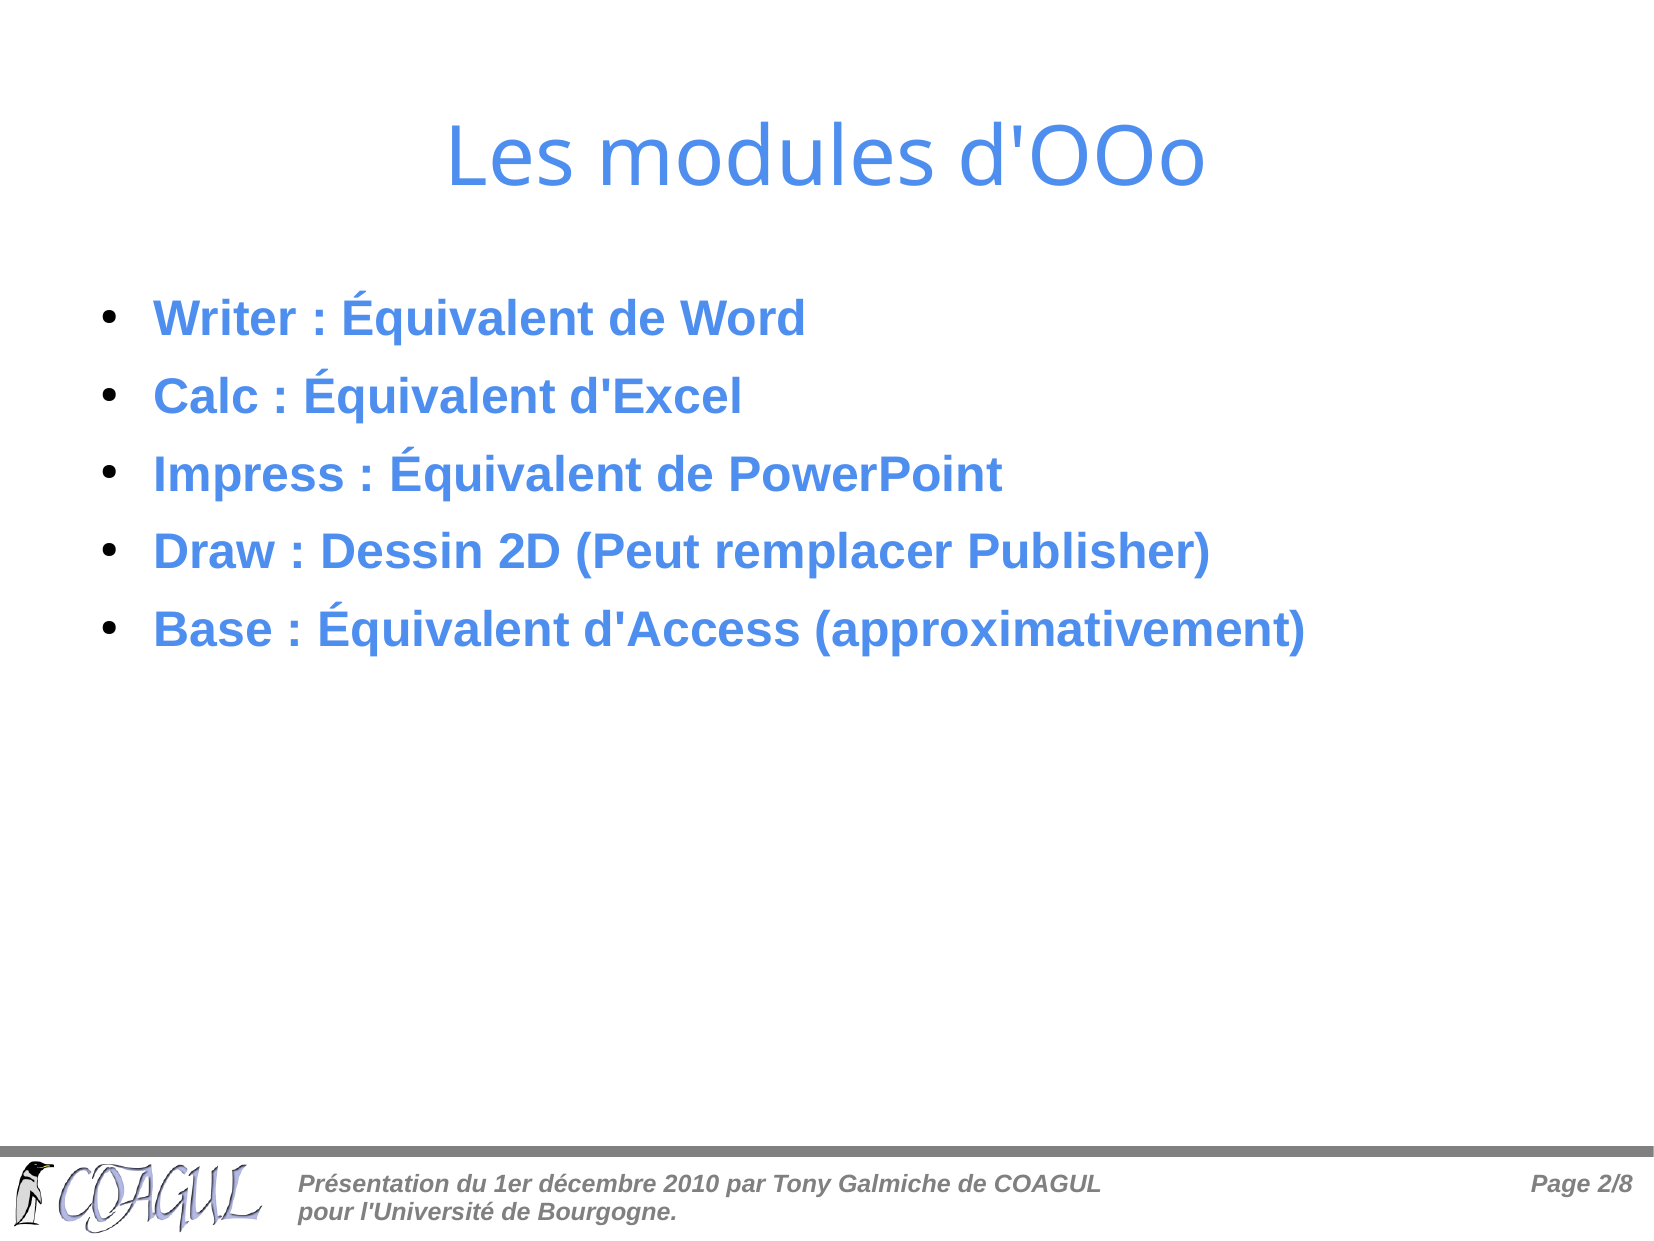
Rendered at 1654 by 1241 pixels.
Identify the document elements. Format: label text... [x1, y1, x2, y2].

title Les modules d'OOo [82, 56, 1571, 250]
list Writer : Équivalent de Word Calc : Équivalent d'Excel Impress : Équivalent de PowerPoint Draw : Dessin 2D (Peut remplacer Publisher) Base : Équivalent d'Access (approximativement) [82, 290, 1571, 1108]
picture [11, 1158, 266, 1237]
